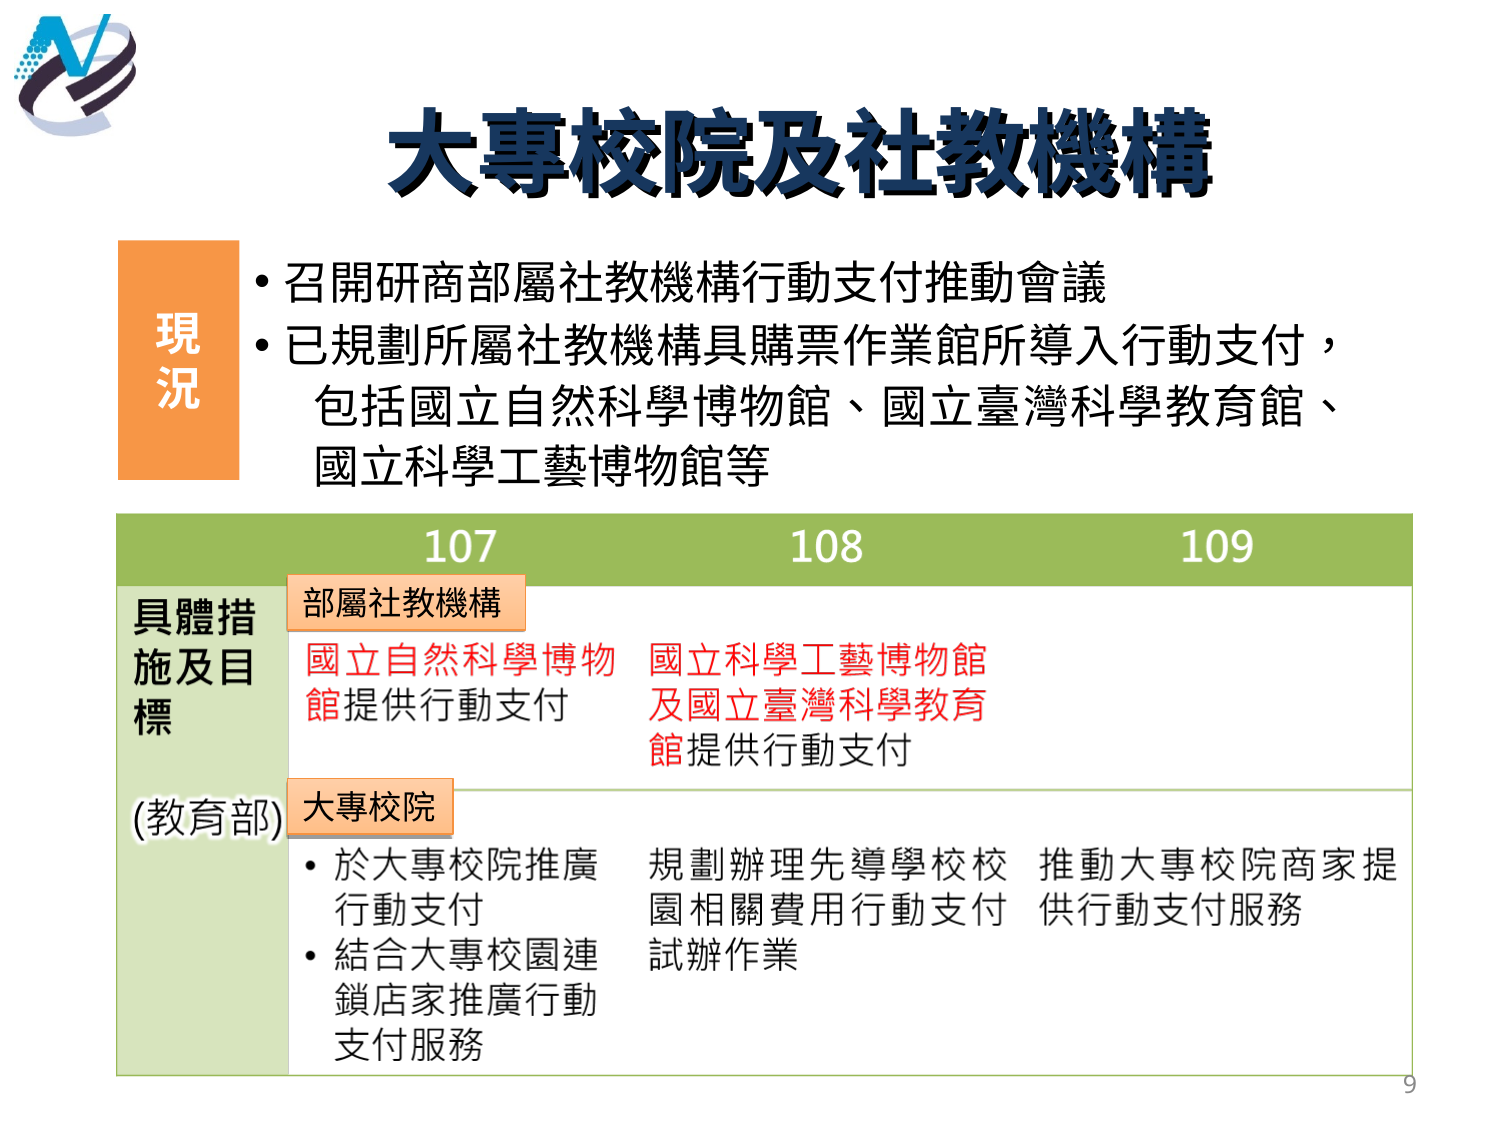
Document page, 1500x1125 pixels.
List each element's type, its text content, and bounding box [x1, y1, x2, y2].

text_box 現況 [118, 240, 240, 480]
text_box 8 [1387, 1056, 1485, 1117]
text_box 召開研商部屬社教機構行動支付推動會議 已規劃所屬社教機構具購票作業館所導入行動支付，包括國立自然科學博物館、國立臺灣科學教育館、國立科學工藝博物館等 [239, 240, 1369, 500]
picture [116, 510, 1413, 1091]
text_box 大專校院 [287, 778, 453, 835]
picture [14, 14, 136, 140]
text_box 部屬社教機構 [287, 574, 526, 630]
title 大專校院及社教機構 [122, 54, 1473, 243]
